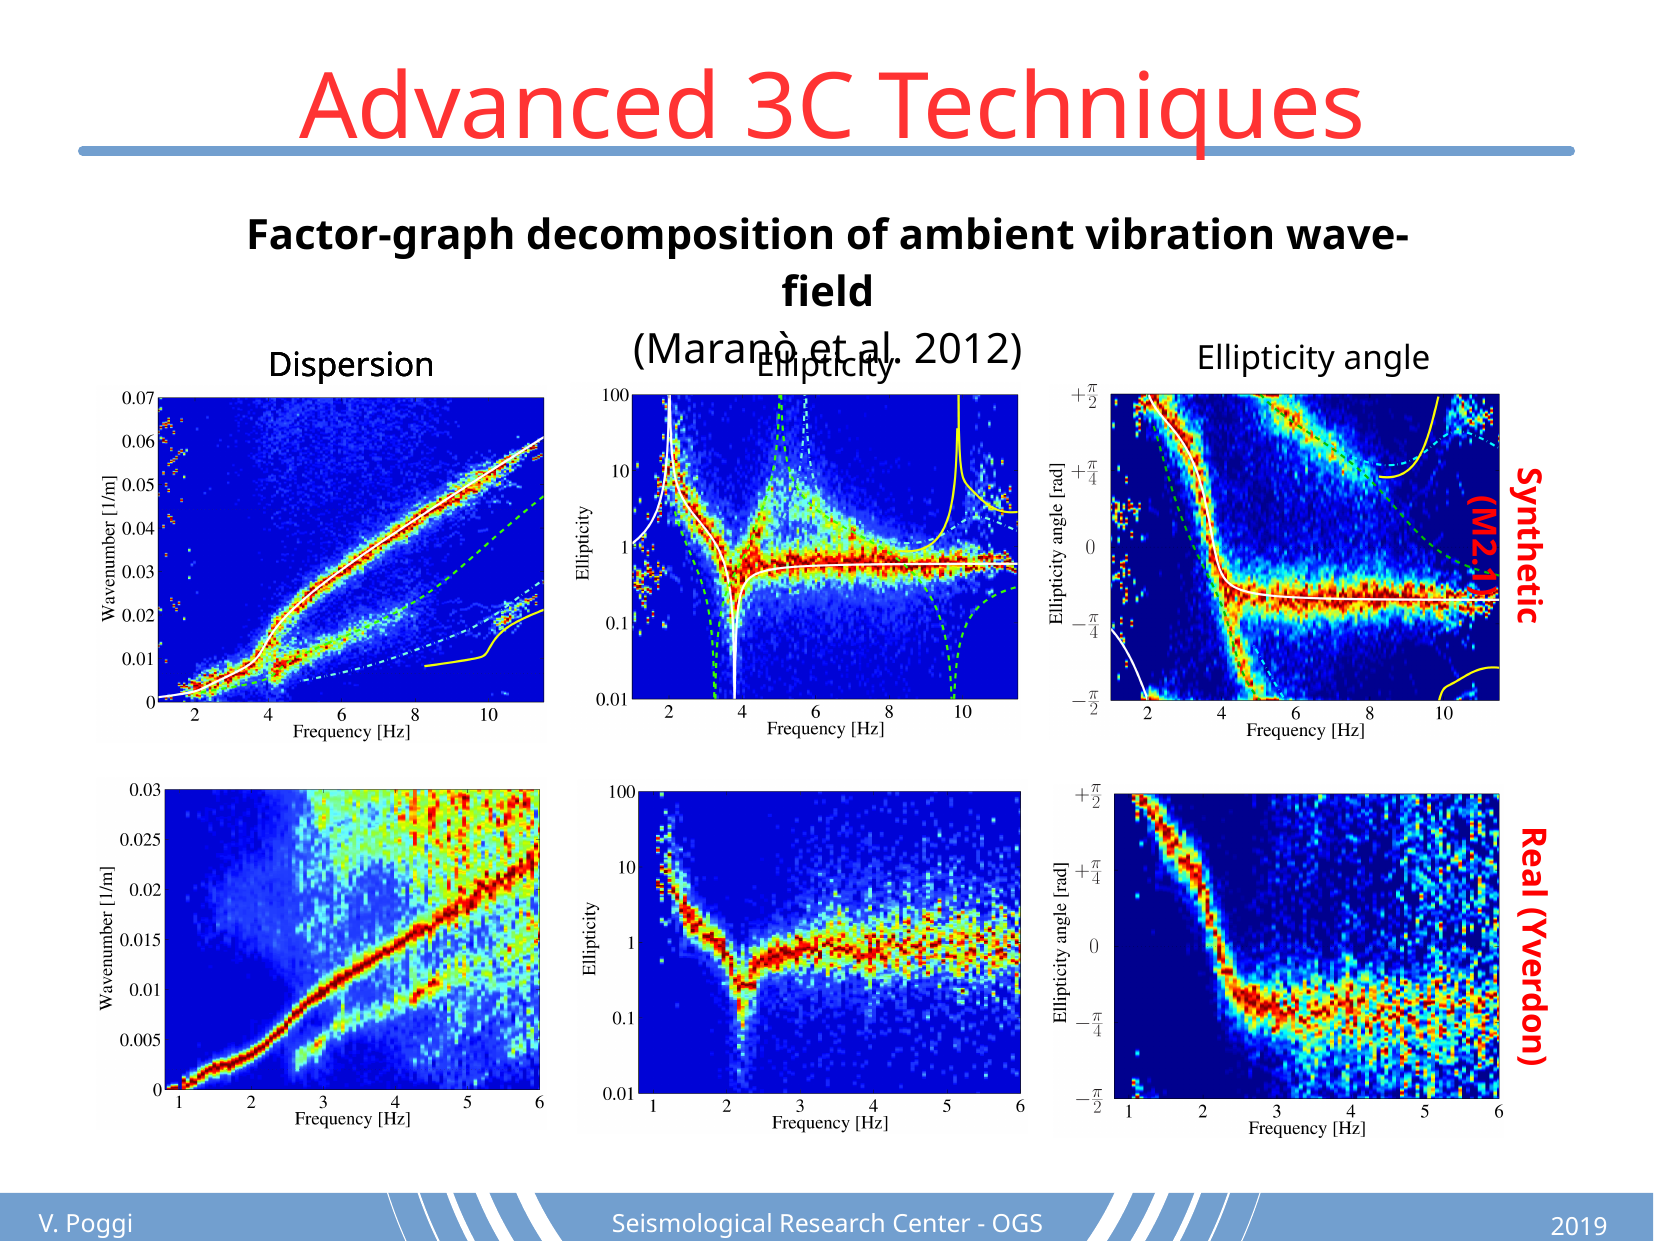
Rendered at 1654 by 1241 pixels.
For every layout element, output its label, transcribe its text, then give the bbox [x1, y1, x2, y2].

text_box Real (Yverdon) [1507, 811, 1566, 1083]
text_box Ellipticity [725, 333, 925, 392]
picture [570, 382, 1021, 740]
text_box Synthetic (M2.1) [1502, 403, 1561, 690]
picture [1049, 384, 1500, 740]
text_box Ellipticity angle [1175, 326, 1452, 385]
text_box Dispersion [251, 333, 452, 392]
text_box Factor-graph decomposition of ambient vibration wave-field (Maranò et al. 2012) [213, 197, 1443, 307]
picture [96, 777, 547, 1130]
picture [96, 385, 547, 743]
picture [577, 779, 1028, 1134]
text_box Advanced 3C Techniques [90, 33, 1576, 155]
picture [1053, 784, 1504, 1138]
